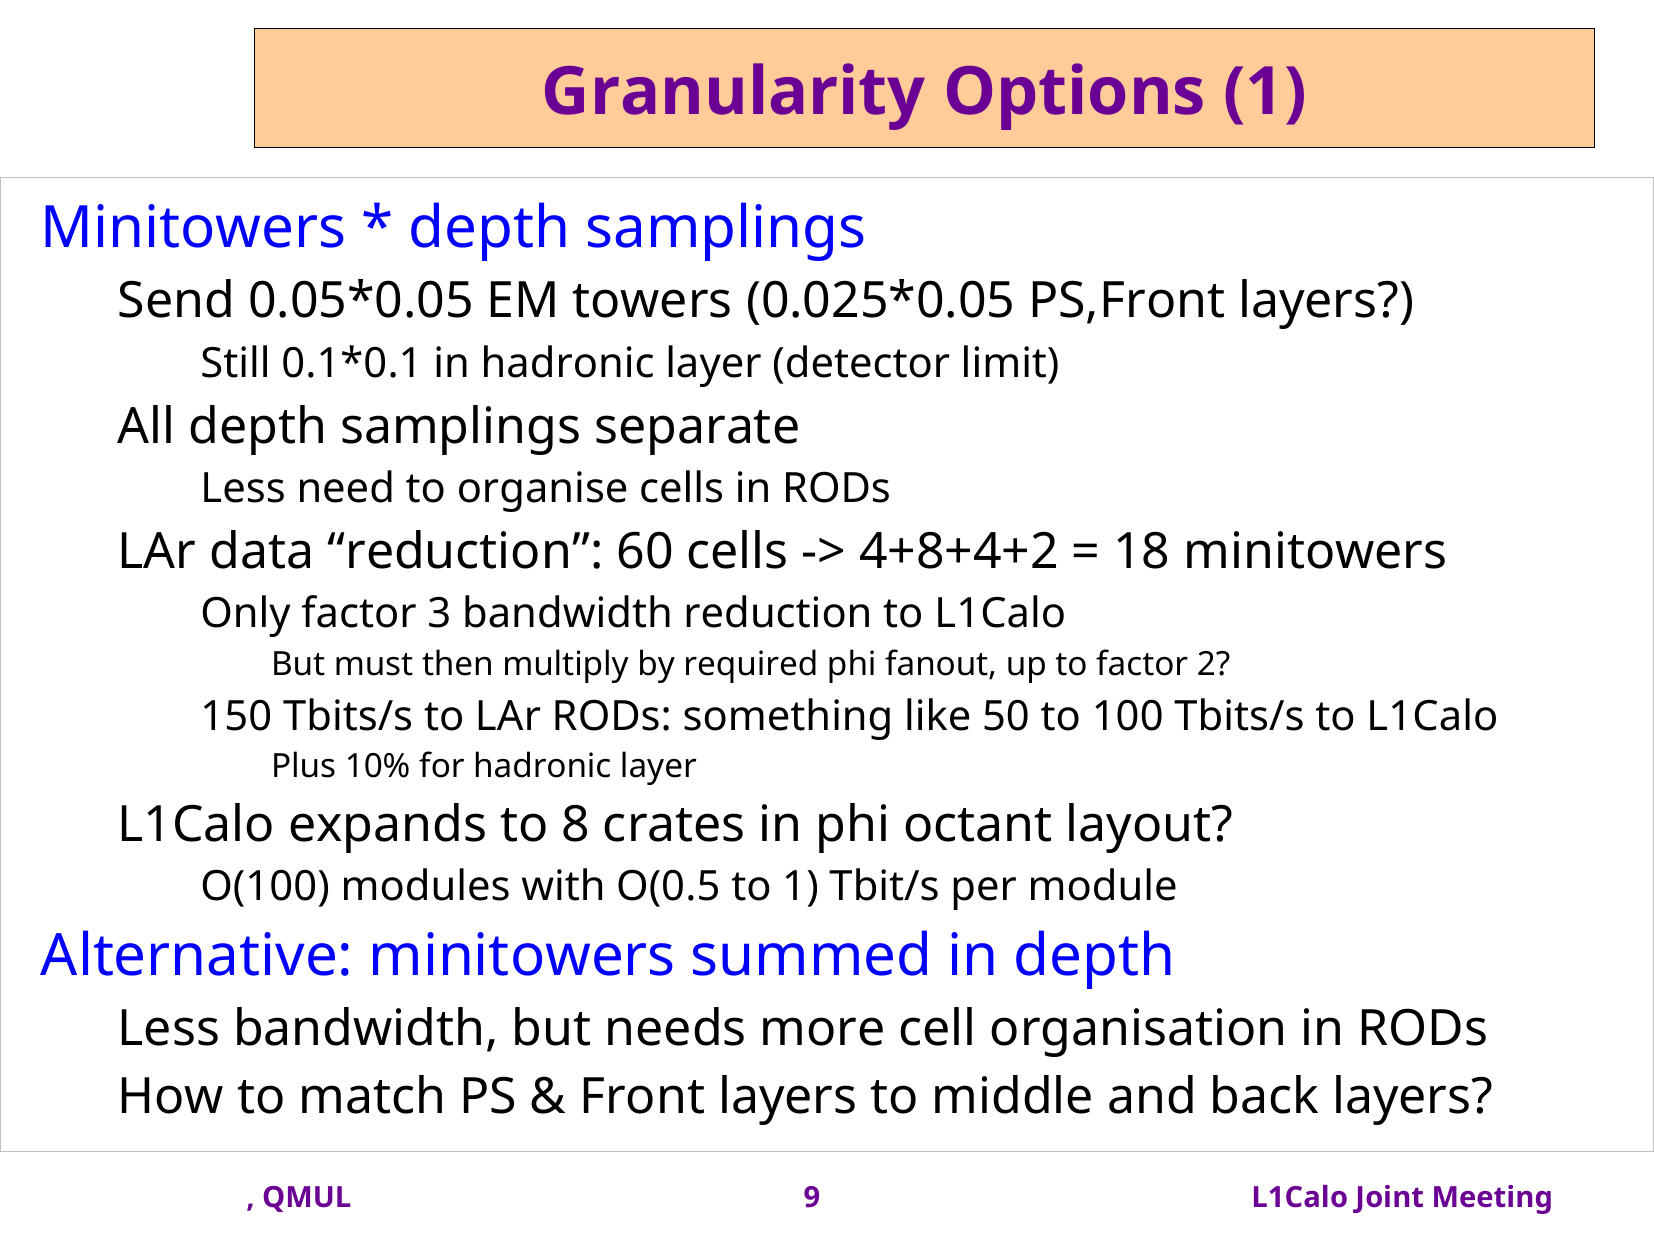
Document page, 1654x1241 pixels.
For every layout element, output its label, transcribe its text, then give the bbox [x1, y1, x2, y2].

title Granularity Options (1) [254, 28, 1595, 148]
list Minitowers * depth samplings Send 0.05*0.05 EM towers (0.025*0.05 PS,Front layers?) Still 0.1*0.1 in hadronic layer (detector limit) All depth samplings separate Less need to organise cells in RODs LAr data “reduction”: 60 cells -> 4+8+4+2 = 18 minitowers Only factor 3 bandwidth reduction to L1Calo But must then multiply by required phi fanout, up to factor 2? 150 Tbits/s to LAr RODs: something like 50 to 100 Tbits/s to L1Calo Plus 10% for hadronic layer L1Calo expands to 8 crates in phi octant layout? O(100) modules with O(0.5 to 1) Tbit/s per module Alternative: minitowers summed in depth Less bandwidth, but needs more cell organisation in RODs How to match PS & Front layers to middle and back layers? [23, 185, 1624, 1149]
